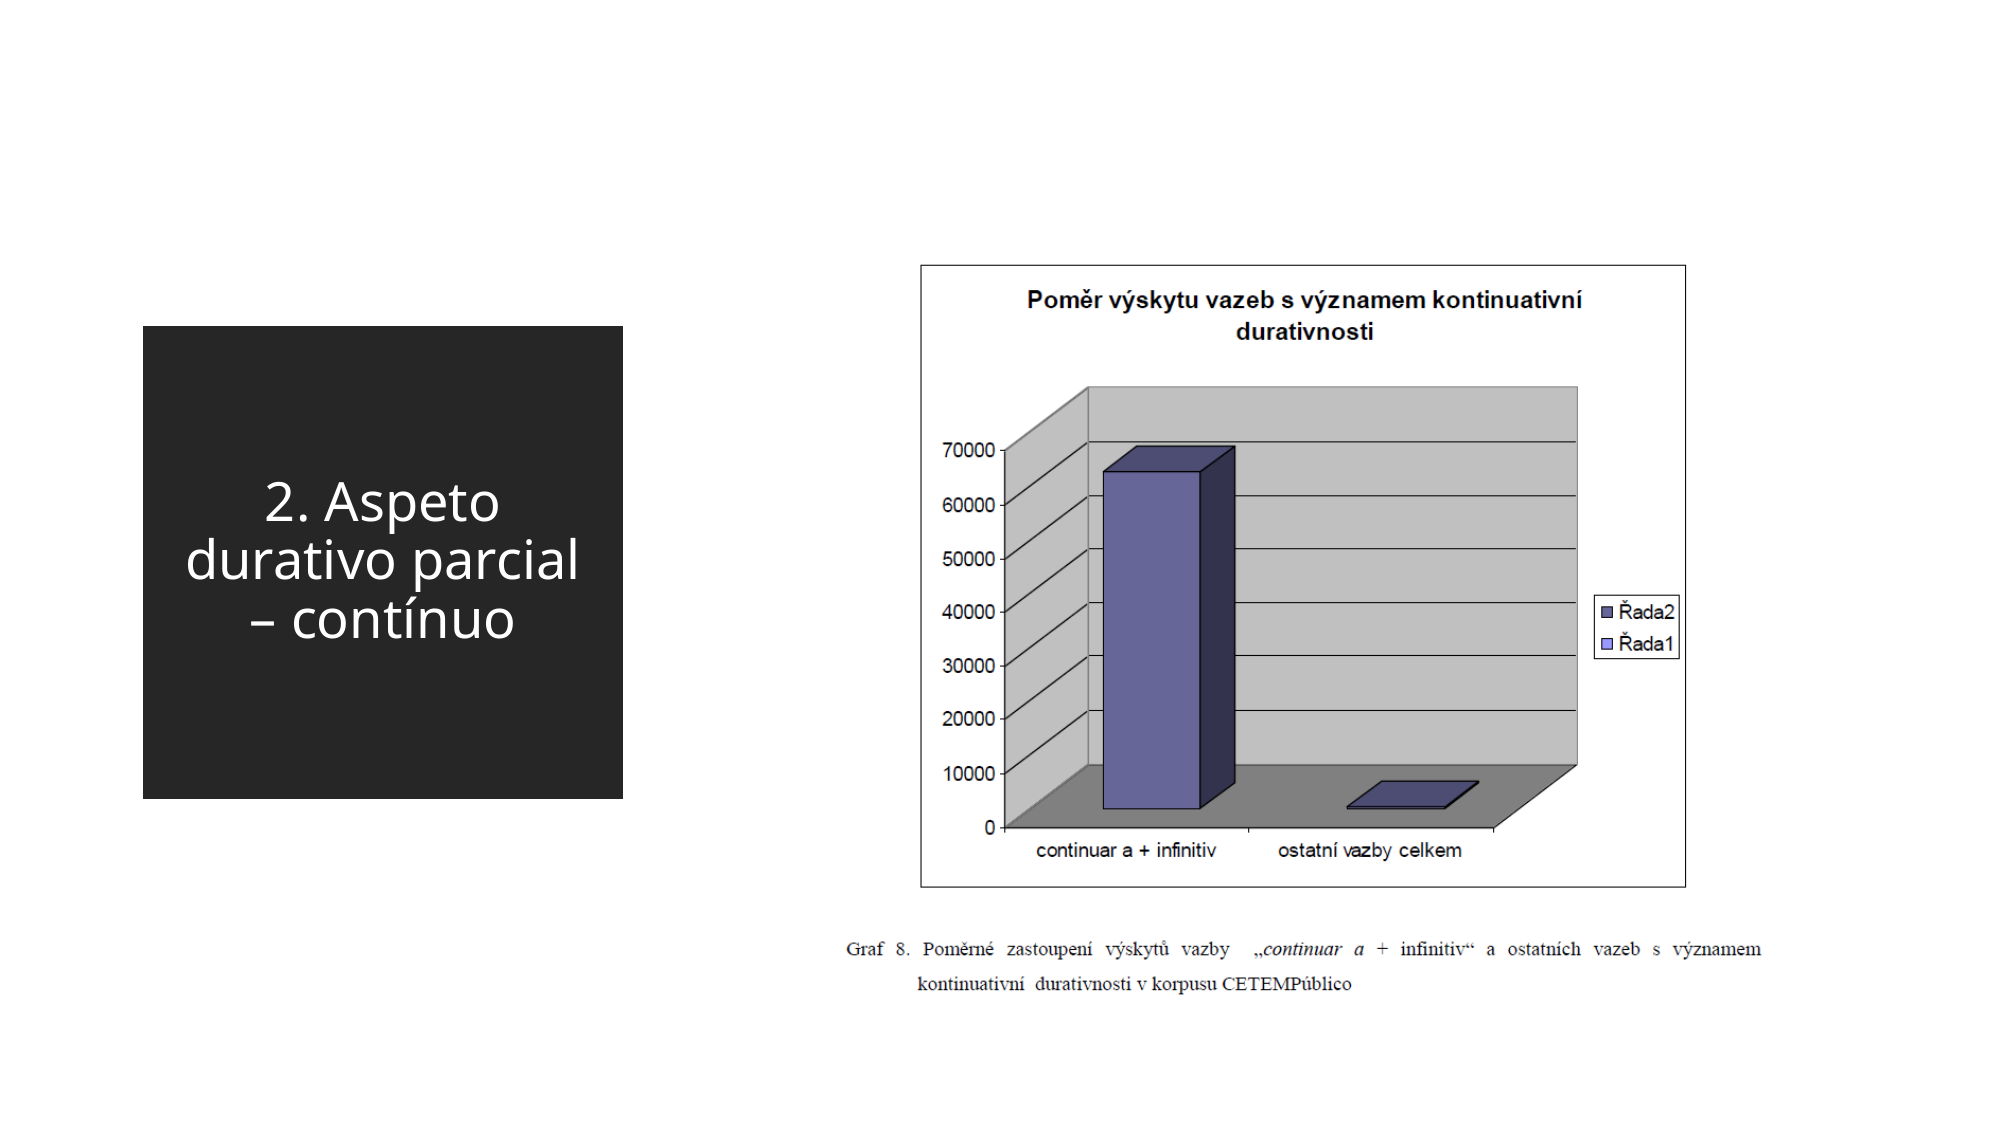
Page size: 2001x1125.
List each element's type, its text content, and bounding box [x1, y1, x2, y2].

text_box 2. Aspeto durativo parcial – contínuo [157, 340, 609, 785]
picture [806, 177, 1806, 1022]
